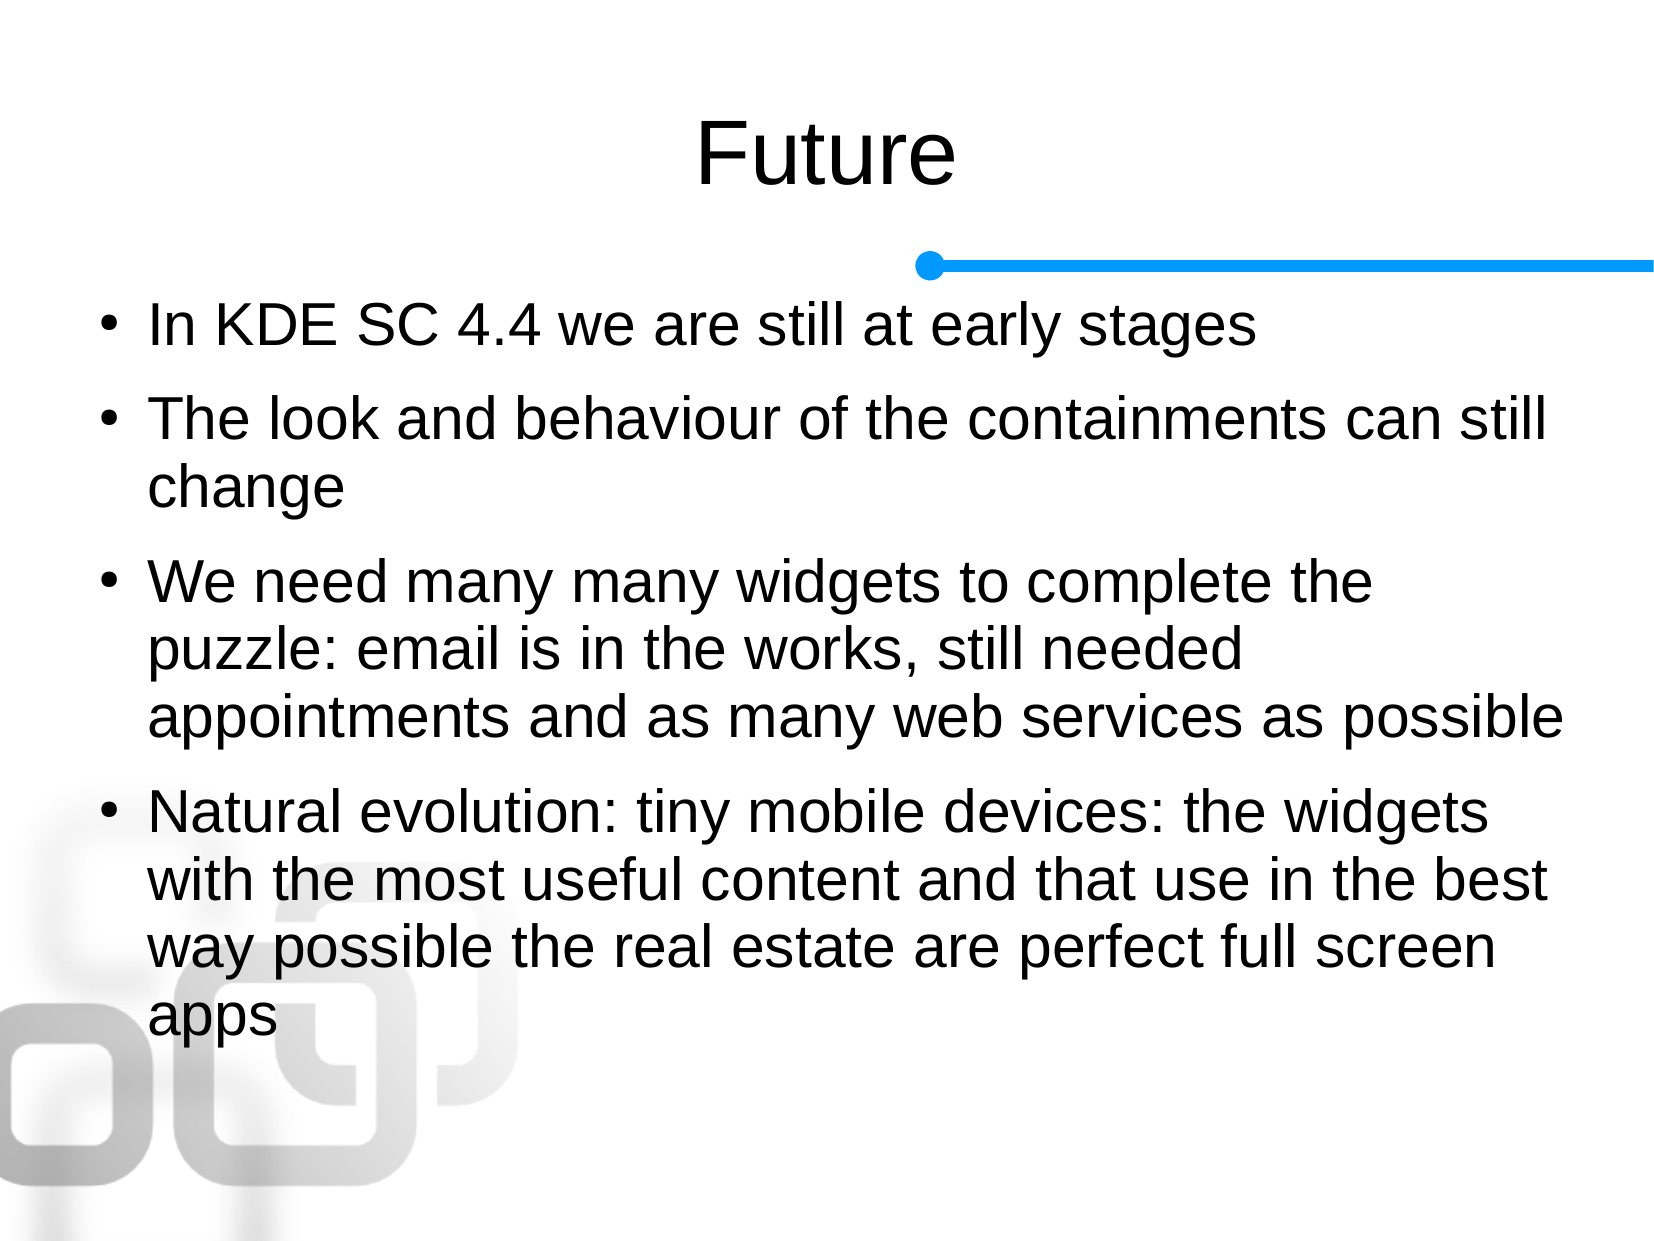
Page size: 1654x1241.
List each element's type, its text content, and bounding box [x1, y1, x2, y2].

title Future [82, 56, 1571, 250]
picture [0, 713, 709, 1241]
list In KDE SC 4.4 we are still at early stages The look and behaviour of the containments can still change We need many many widgets to complete the puzzle: email is in the works, still needed appointments and as many web services as possible Natural evolution: tiny mobile devices: the widgets with the most useful content and that use in the best way possible the real estate are perfect full screen apps [82, 290, 1571, 1109]
